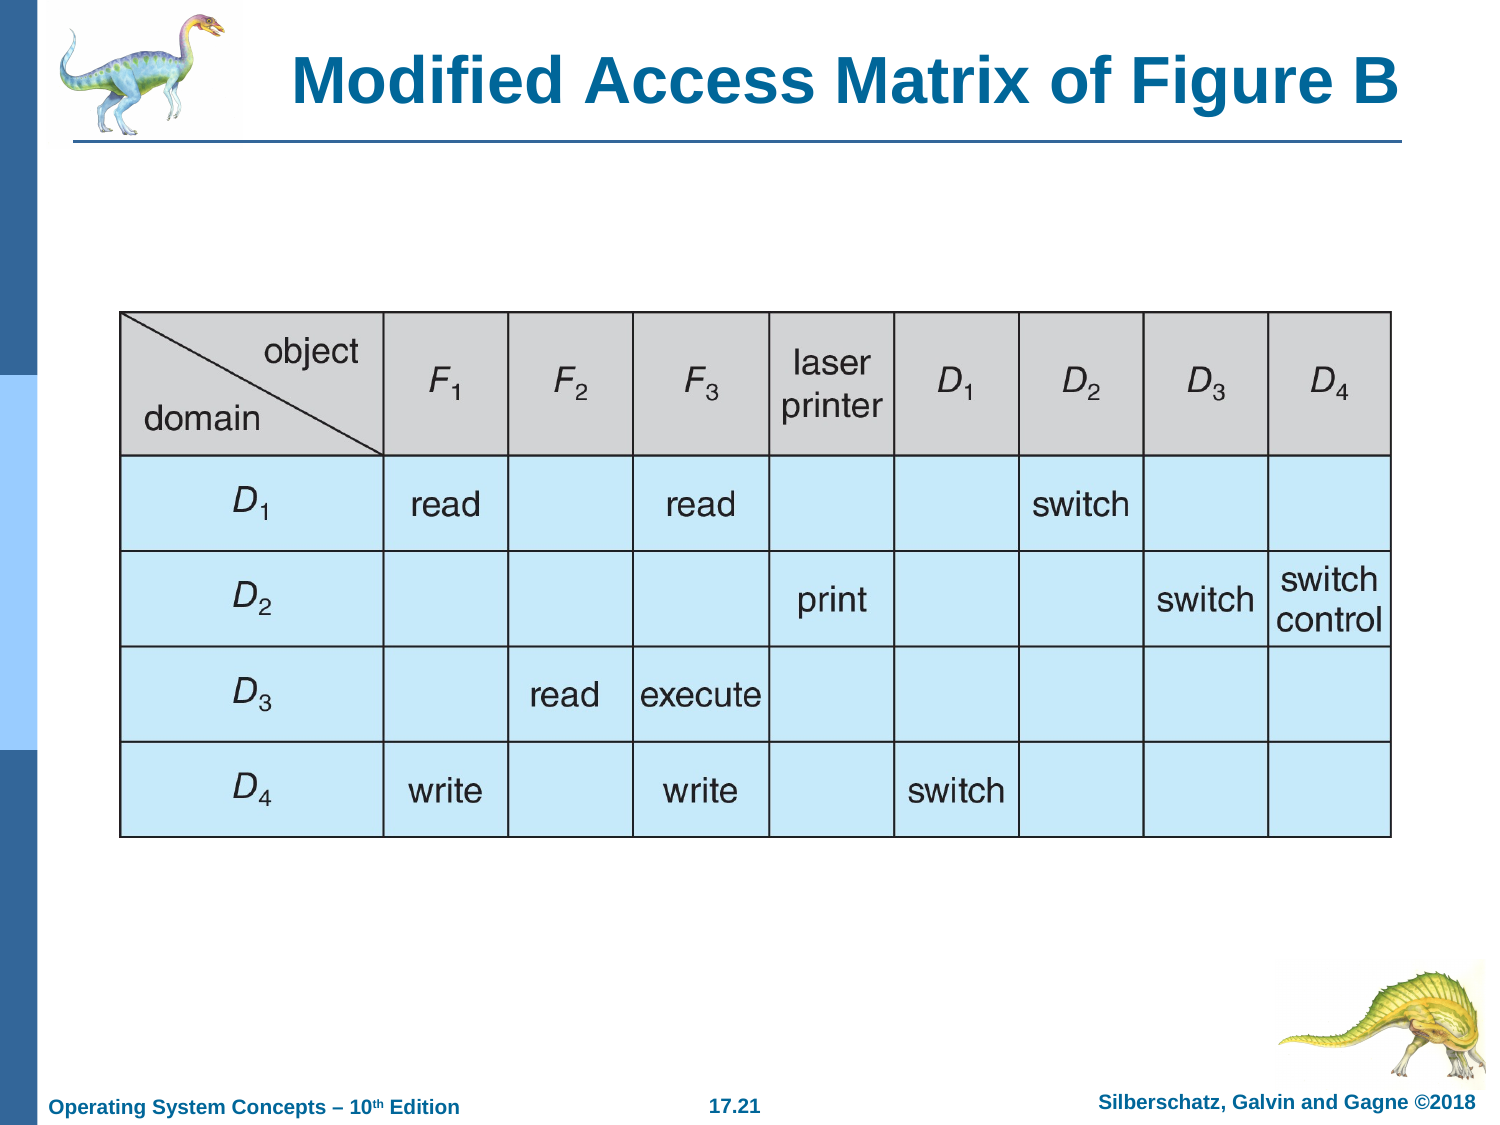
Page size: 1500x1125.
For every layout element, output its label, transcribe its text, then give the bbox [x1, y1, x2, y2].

picture [1275, 959, 1486, 1090]
picture [46, 0, 243, 149]
picture [1415, 1094, 1423, 1099]
picture [119, 311, 1392, 838]
title Modified Access Matrix of Figure B [203, 29, 1490, 125]
